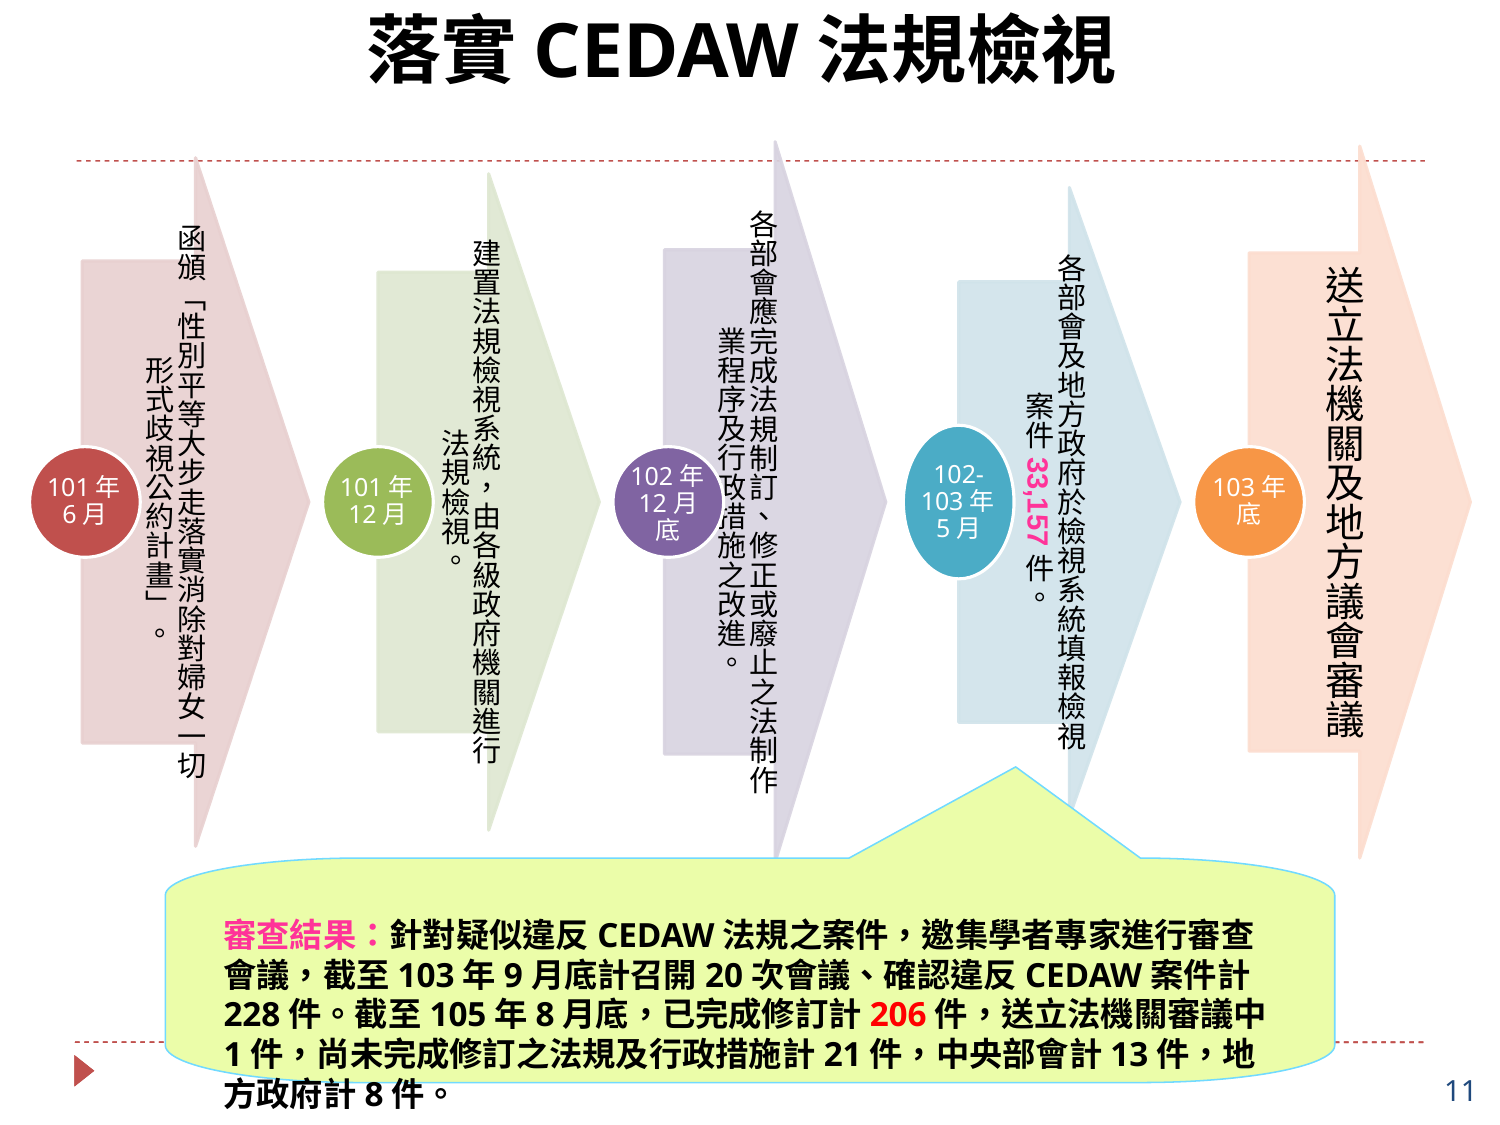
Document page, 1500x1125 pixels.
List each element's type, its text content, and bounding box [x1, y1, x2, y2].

text_box 102年12月底 [612, 446, 724, 558]
text_box 建置法規檢視系統，由各級政府機關進行法規檢視。 [378, 173, 600, 831]
text_box 落實CEDAW法規檢視 [0, 0, 1500, 101]
text_box 11 [1429, 1065, 1500, 1125]
text_box 101年6月 [29, 446, 141, 558]
text_box 送立法機關及地方議會審議 [1249, 146, 1471, 859]
text_box 101年12月 [322, 446, 434, 558]
text_box 102-103年5月 [903, 425, 1015, 579]
text_box 103年底 [1193, 446, 1305, 558]
text_box 各部會應完成法規制訂、修正或廢止之法制作業程序及行政措施之改進。 [664, 141, 886, 858]
text_box 各部會及地方政府於檢視系統填報檢視案件33,157件。 [958, 187, 1181, 808]
text_box 函頒「性別平等大步走落實消除對婦女一切形式歧視公約計畫」。 [82, 157, 309, 847]
text_box 審查結果：針對疑似違反CEDAW法規之案件，邀集學者專家進行審查會議，截至103年9月底計召開20次會議、確認違反CEDAW案件計228件。截至105年8月底，已完成修訂計206件，送立法機關審議中1件，尚未完成修訂之法規及行政措施計21件，中央部會計13件，地方政府計8件。 [165, 766, 1335, 1083]
